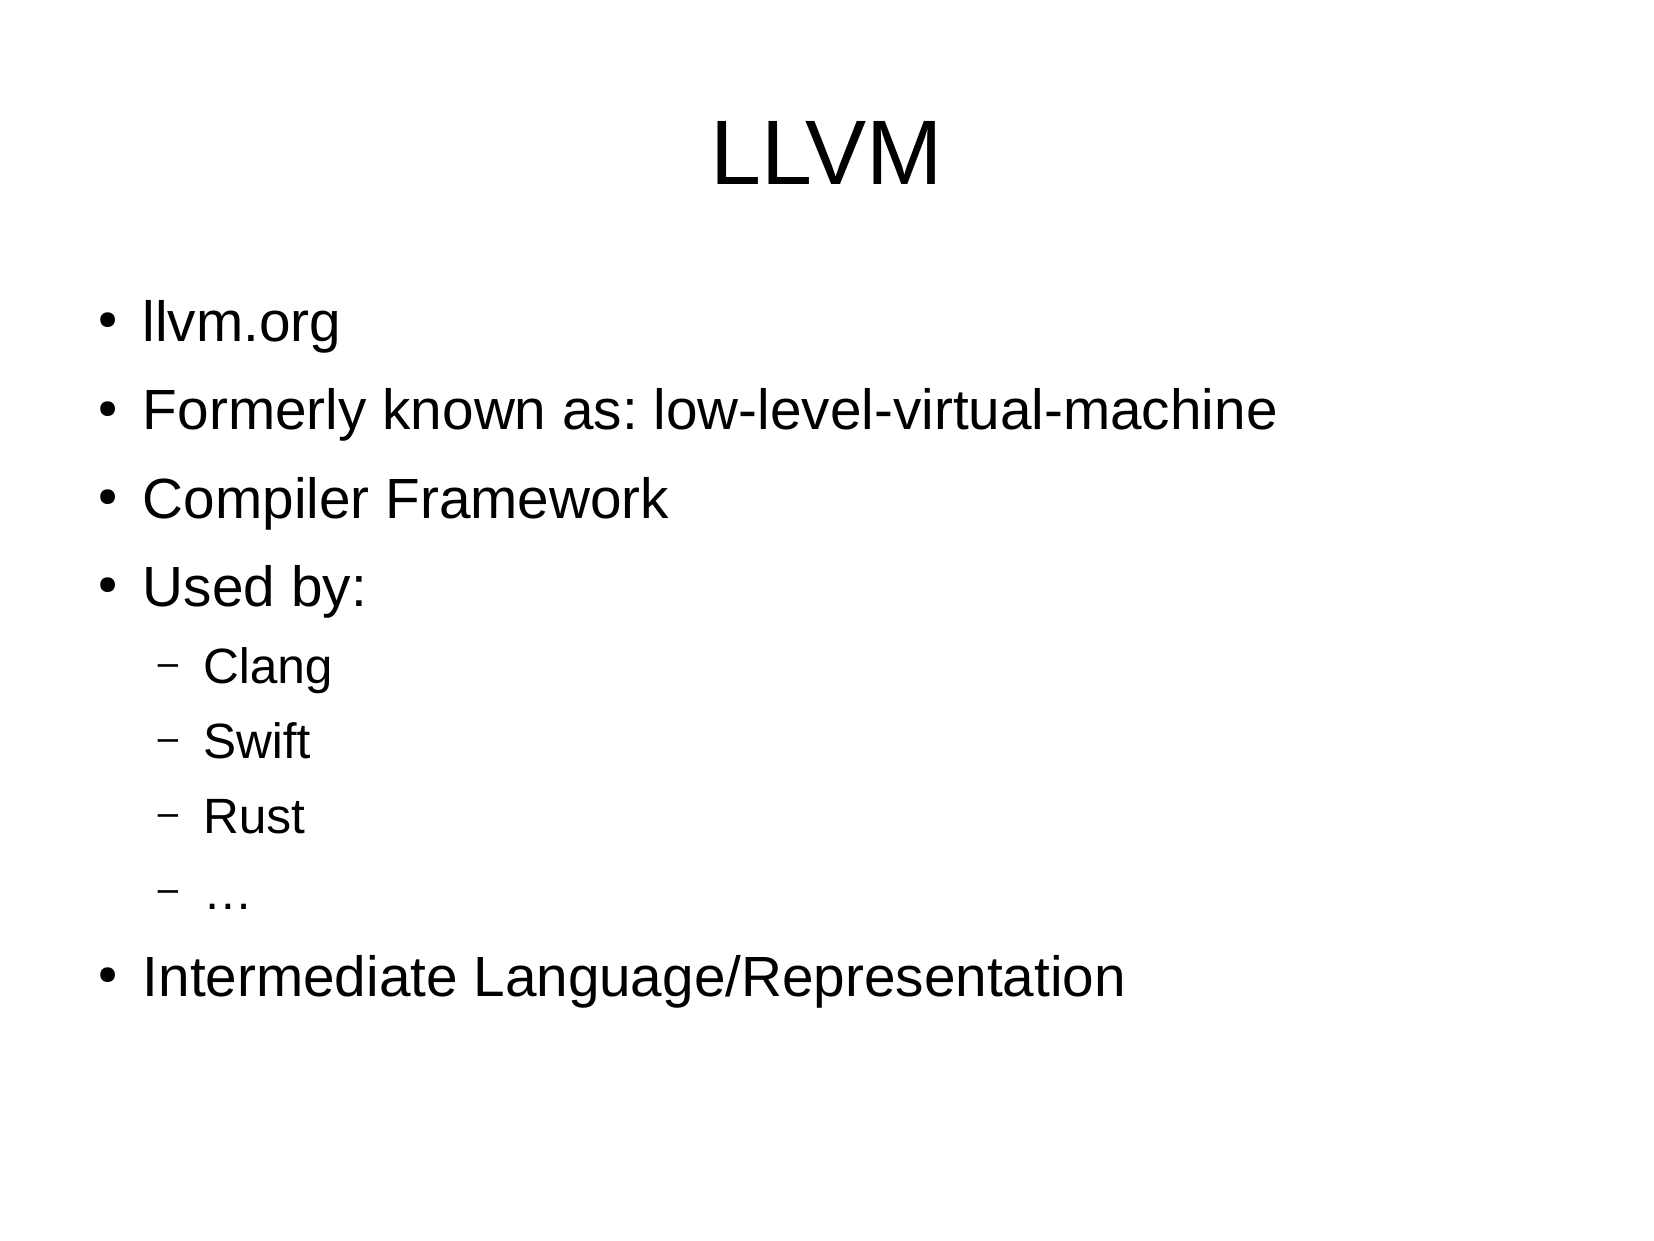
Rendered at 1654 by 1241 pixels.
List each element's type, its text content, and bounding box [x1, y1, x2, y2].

title LLVM [82, 49, 1571, 257]
list llvm.org Formerly known as: low-level-virtual-machine Compiler Framework Used by: Clang Swift Rust … Intermediate Language/Representation [82, 290, 1571, 1010]
